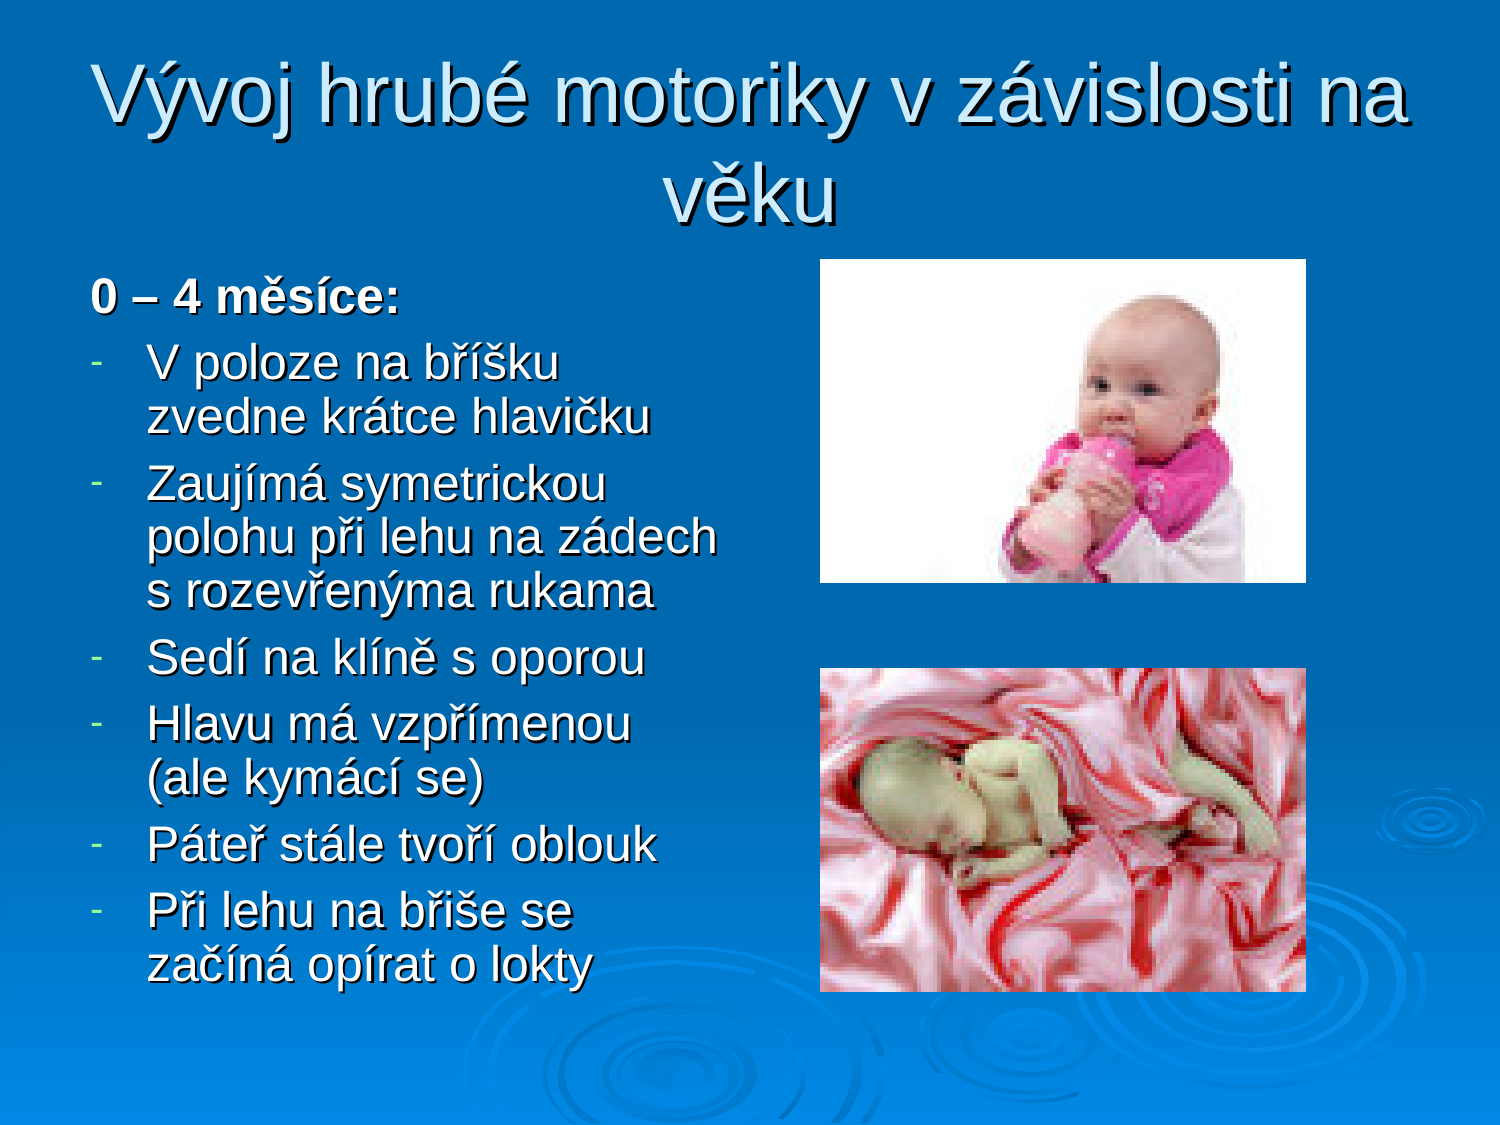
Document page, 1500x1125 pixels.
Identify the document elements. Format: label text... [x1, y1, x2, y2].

title Vývoj hrubé motoriky v závislosti na věku [75, 31, 1426, 247]
picture [820, 668, 1306, 992]
picture [820, 259, 1306, 583]
list 0 – 4 měsíce: V poloze na bříšku zvedne krátce hlavičku Zaujímá symetrickou polohu při lehu na zádech s rozevřenýma rukama Sedí na klíně s oporou Hlavu má vzpřímenou (ale kymácí se) Páteř stále tvoří oblouk Při lehu na břiše se začíná opírat o lokty [75, 262, 738, 1006]
